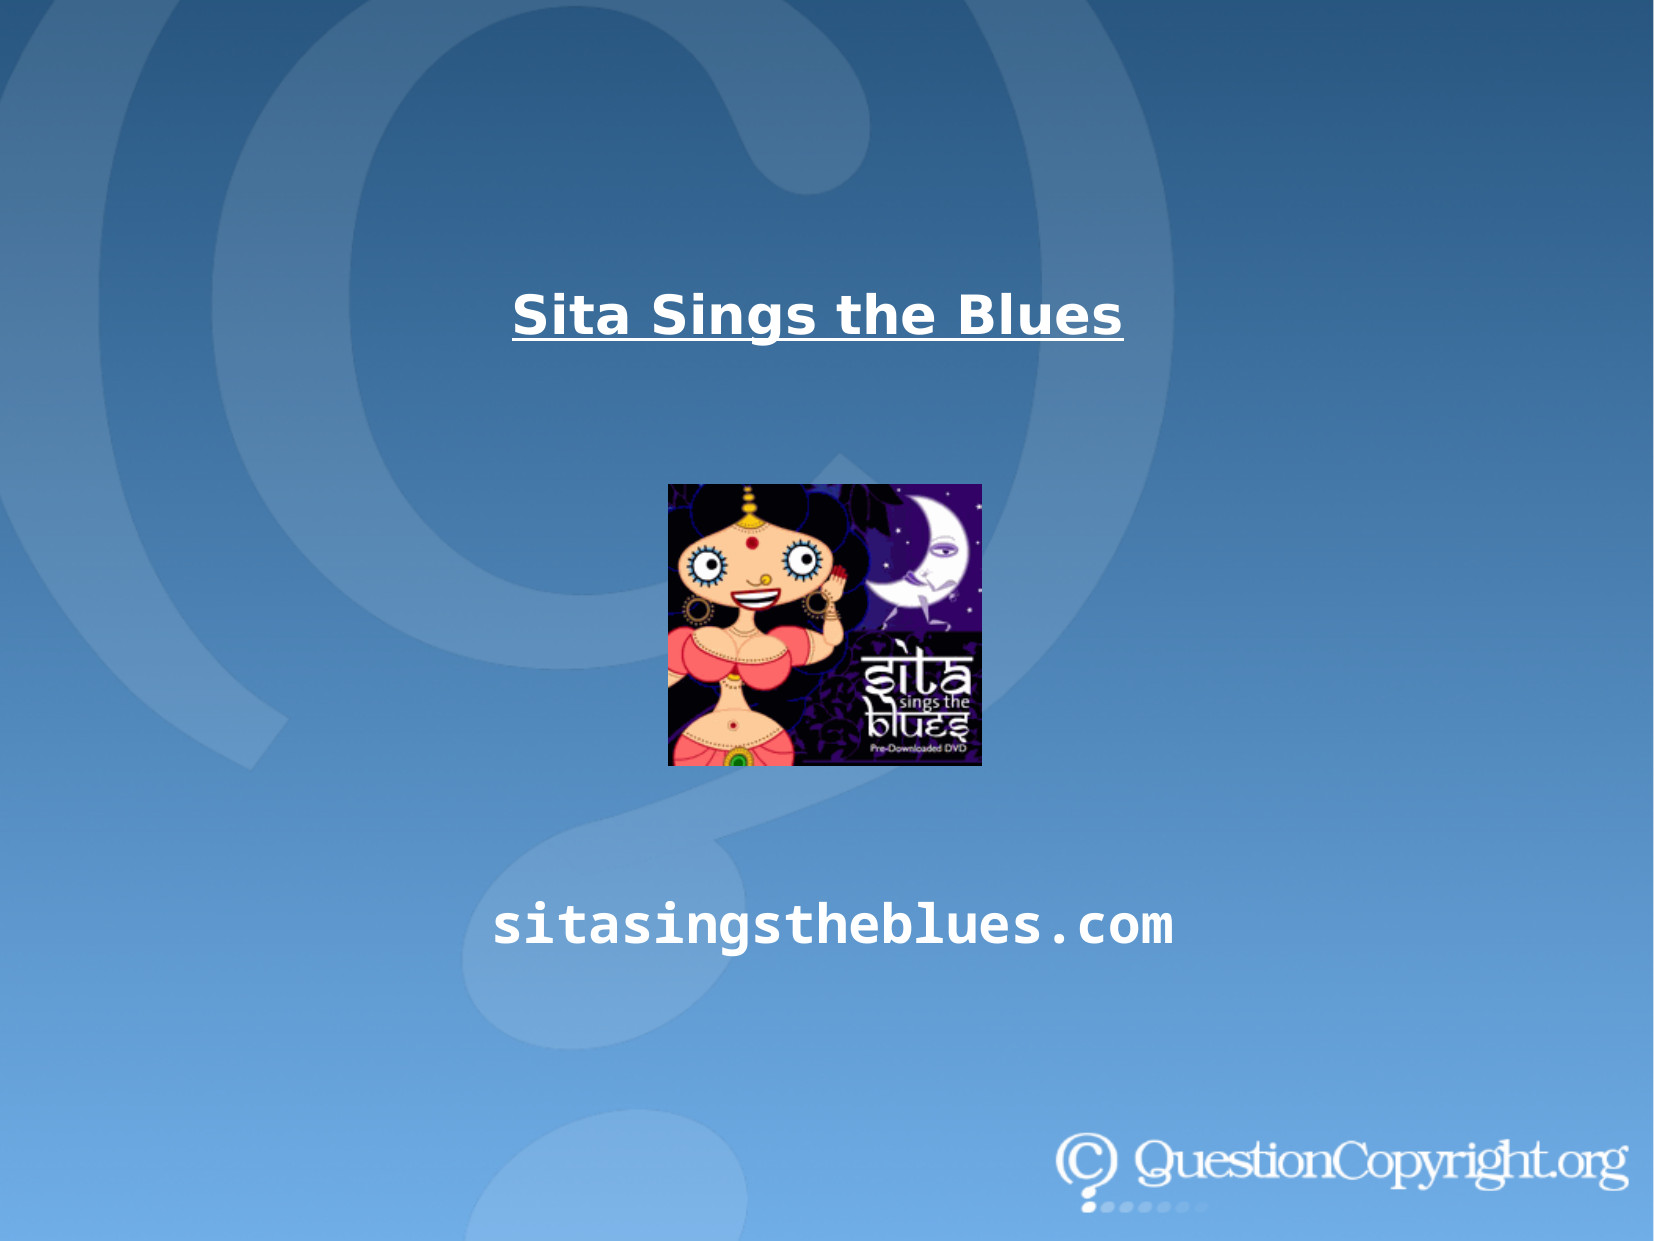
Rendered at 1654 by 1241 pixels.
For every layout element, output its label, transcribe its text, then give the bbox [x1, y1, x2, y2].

text_box sitasingstheblues.com [476, 878, 1189, 948]
text_box Sita Sings the Blues [496, 276, 1140, 355]
picture [0, 0, 1654, 1241]
